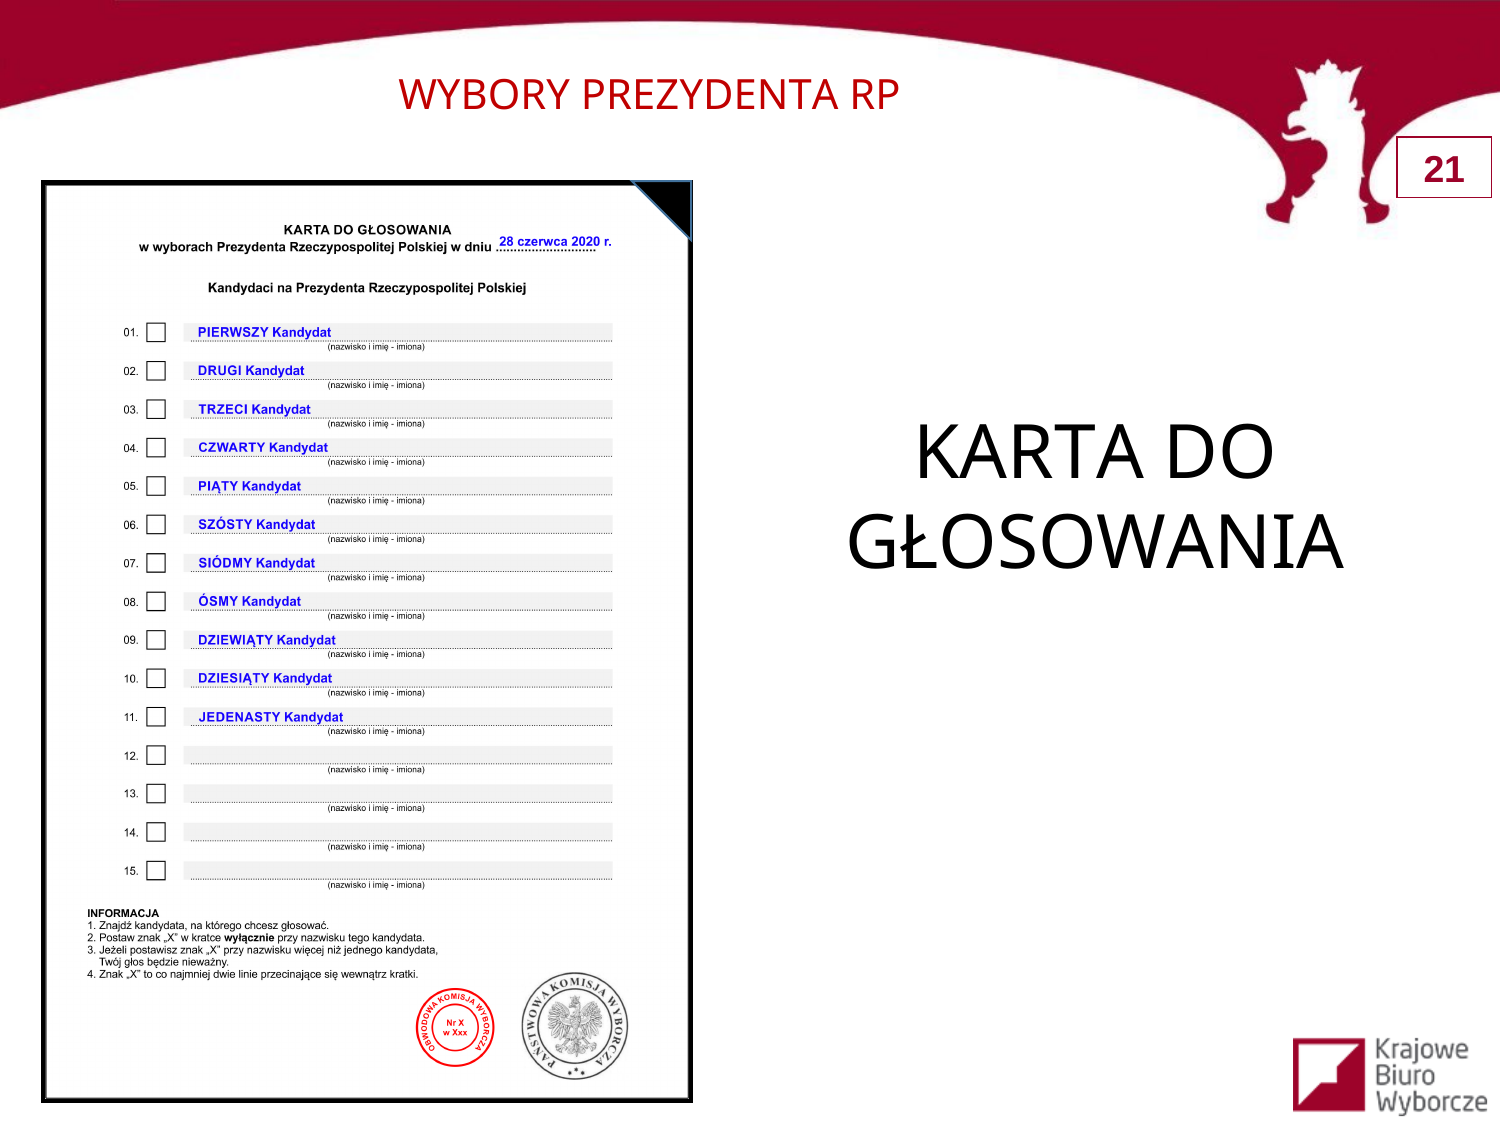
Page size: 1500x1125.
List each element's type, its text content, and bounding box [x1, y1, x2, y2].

text_box [631, 181, 692, 241]
picture [1293, 1035, 1489, 1118]
text_box WYBORY PREZYDENTA RP [147, 59, 1152, 126]
picture [0, 0, 1500, 262]
picture [45, 184, 689, 1099]
text_box KARTA DO GŁOSOWANIA [755, 395, 1436, 592]
